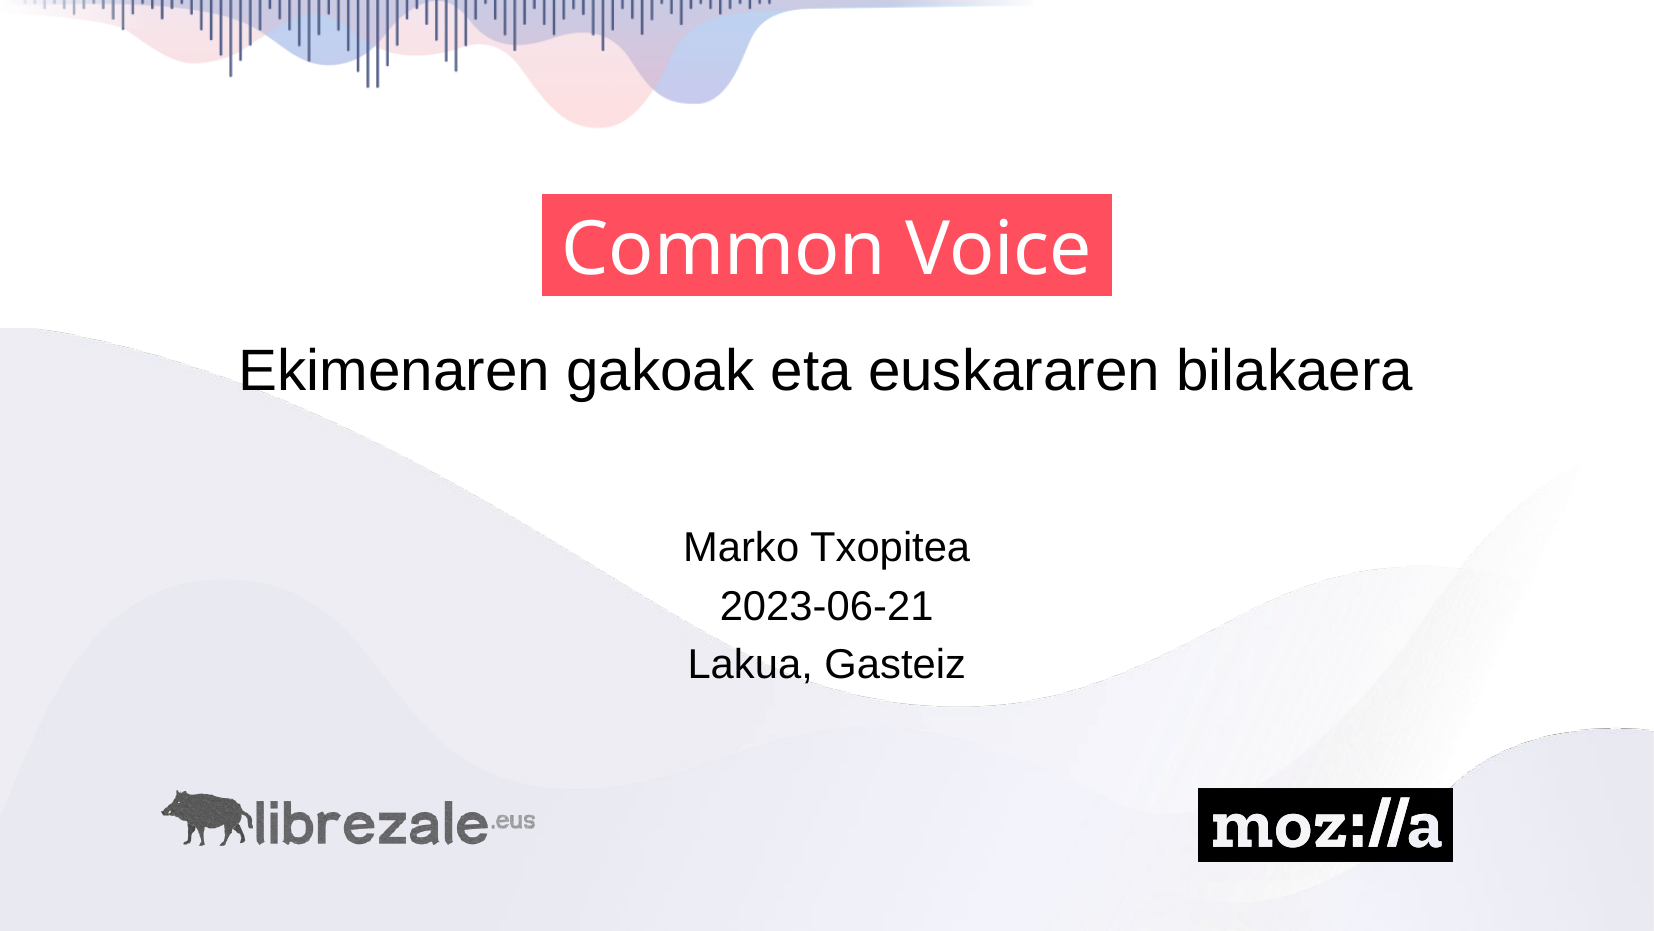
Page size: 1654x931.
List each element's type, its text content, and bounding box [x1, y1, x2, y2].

picture [0, 328, 1654, 931]
text_box Common Voice [82, 177, 1571, 313]
picture [0, 0, 1063, 134]
subtitle Ekimenaren gakoak eta euskararen bilakaera Marko Txopitea 2023-06-21 Lakua, Gasteiz [82, 313, 1571, 759]
